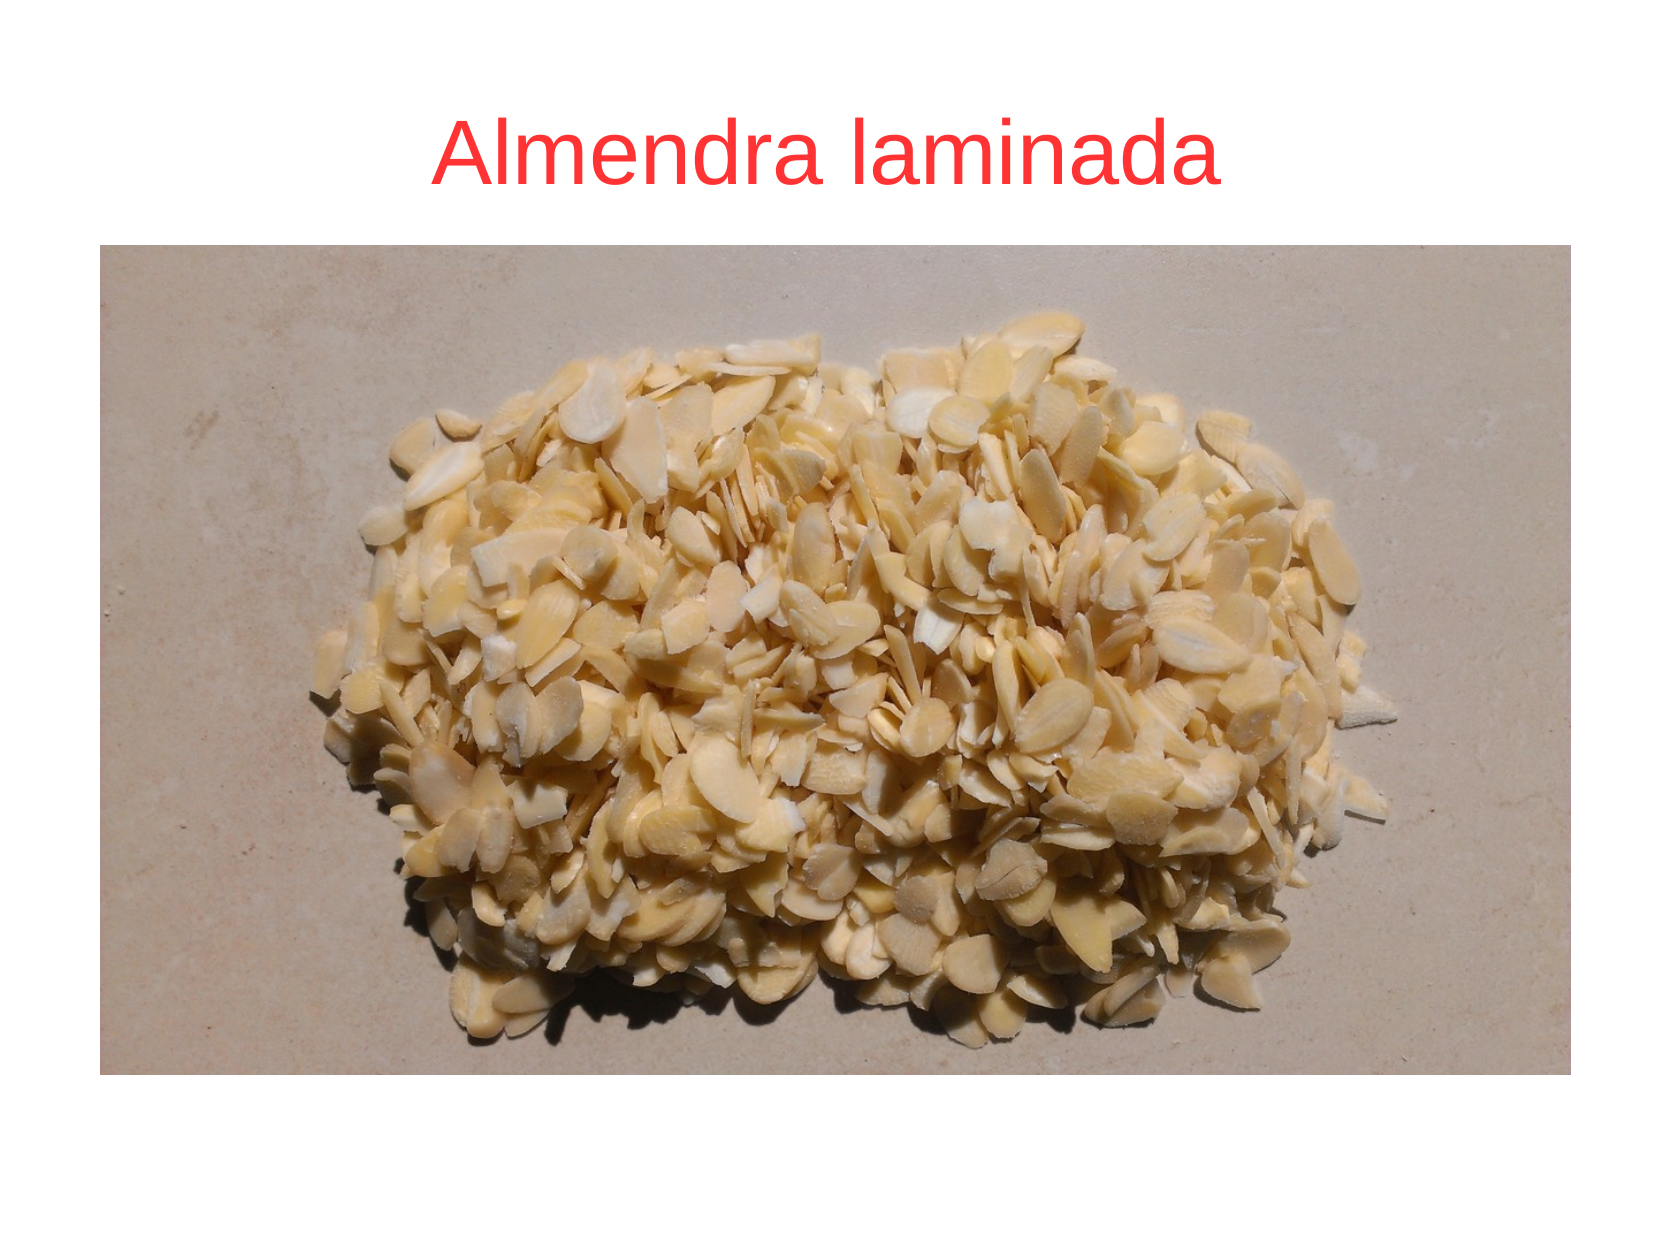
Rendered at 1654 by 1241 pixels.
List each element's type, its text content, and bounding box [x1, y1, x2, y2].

title Almendra laminada [82, 49, 1571, 257]
picture [100, 245, 1571, 1075]
